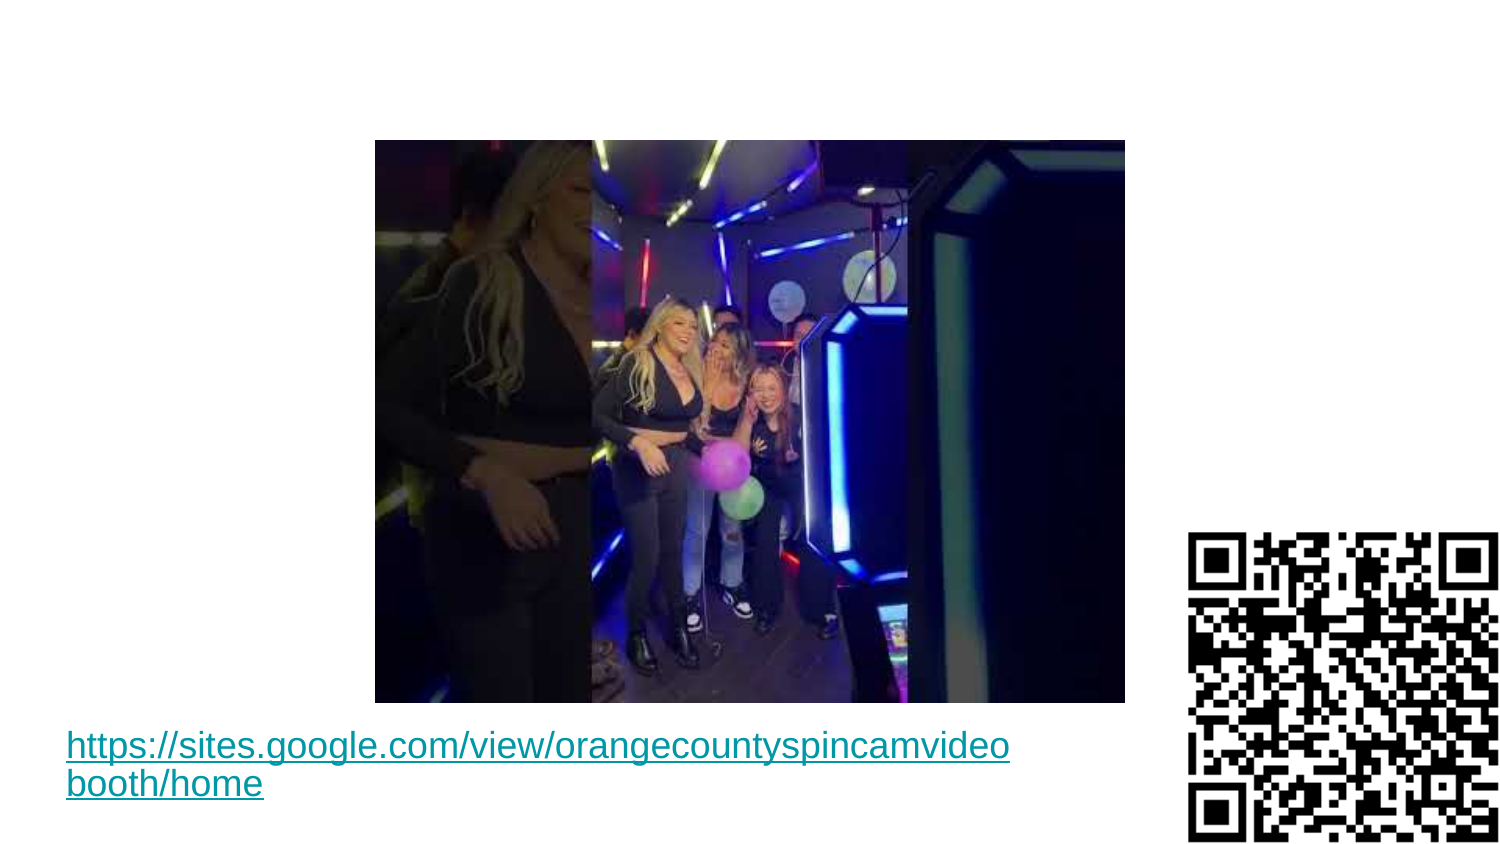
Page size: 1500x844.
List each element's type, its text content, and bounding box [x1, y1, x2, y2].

picture [375, 140, 1125, 704]
list https://sites.google.com/view/orangecountyspincamvideobooth/home [51, 694, 1036, 794]
picture [1187, 531, 1500, 844]
